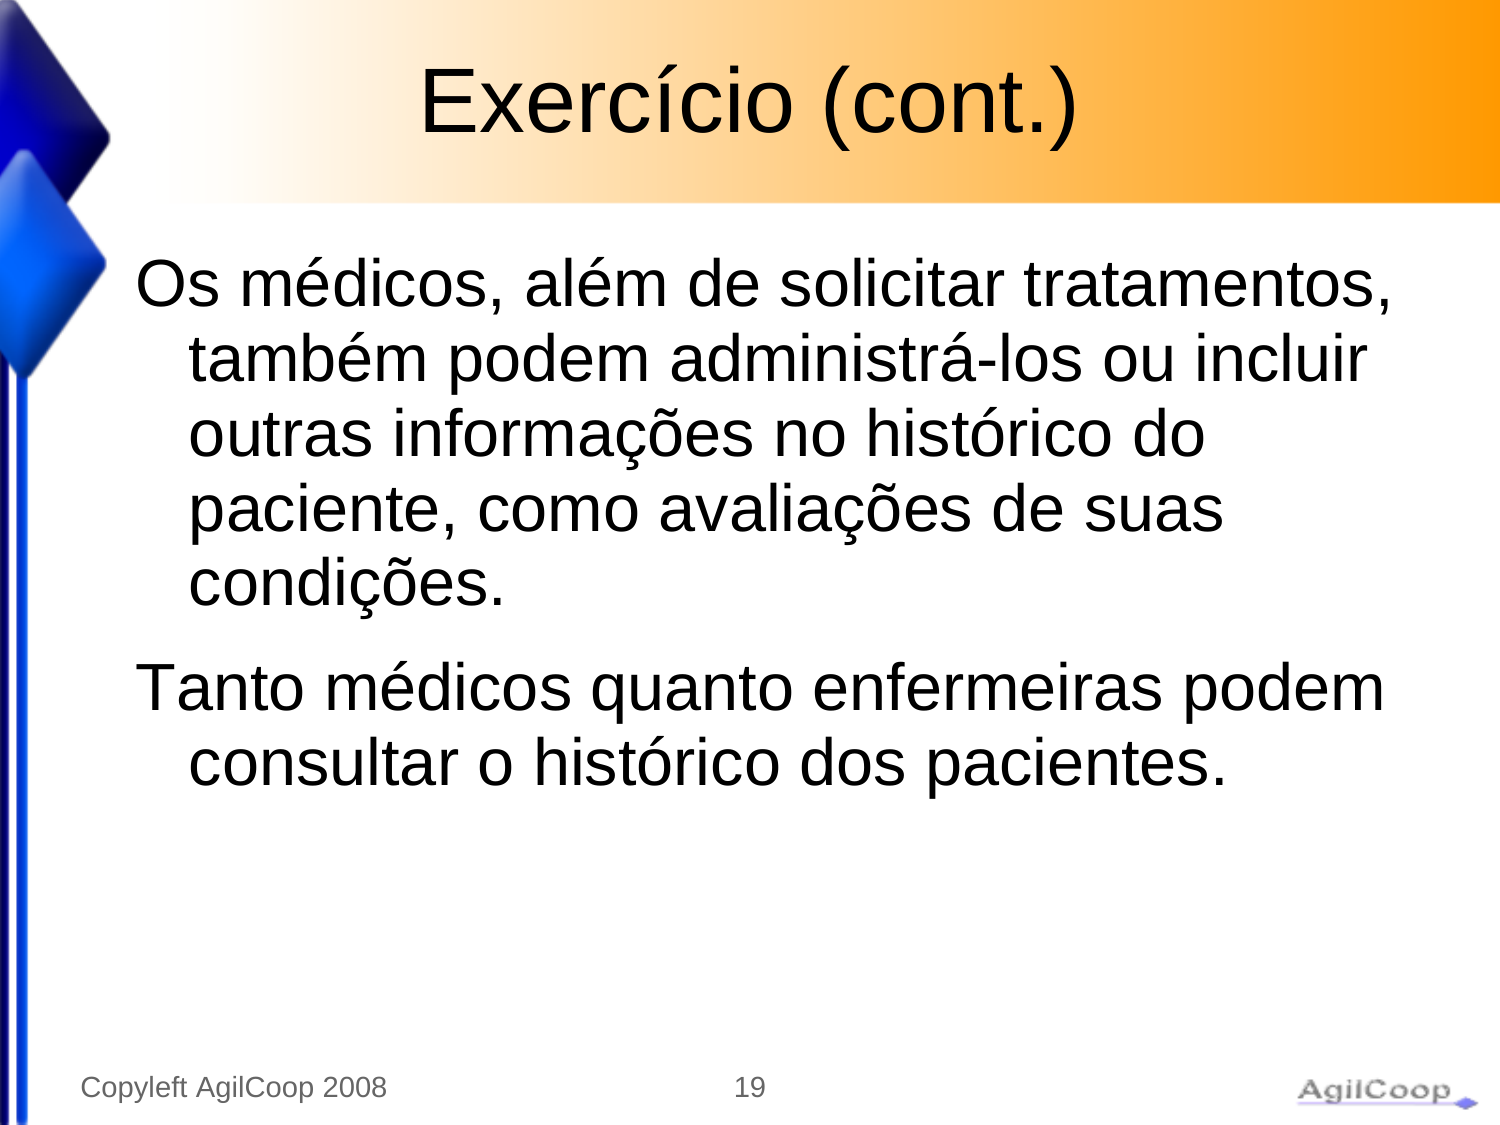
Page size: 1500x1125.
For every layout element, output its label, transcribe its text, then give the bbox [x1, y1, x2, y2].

title Exercício (cont.) [75, 14, 1425, 188]
picture [0, 0, 1500, 1125]
list Os médicos, além de solicitar tratamentos, também podem administrá-los ou incluir outras informações no histórico do paciente, como avaliações de suas condições. Tanto médicos quanto enfermeiras podem consultar o histórico dos pacientes. [118, 246, 1477, 1004]
